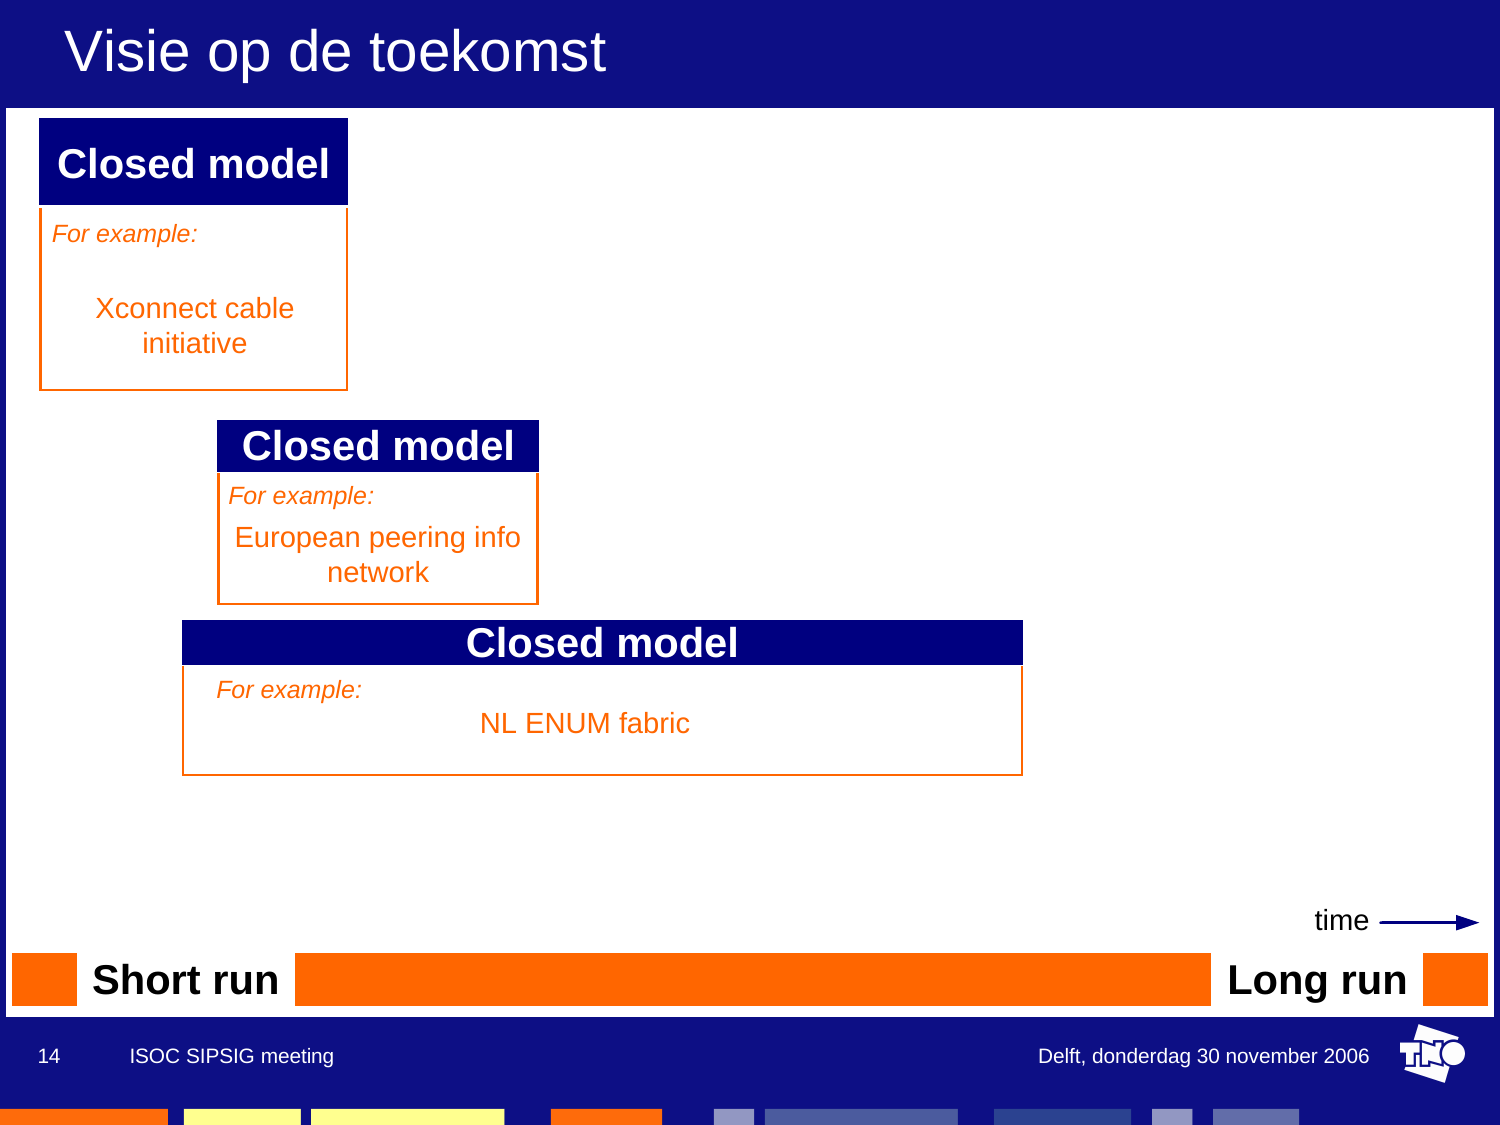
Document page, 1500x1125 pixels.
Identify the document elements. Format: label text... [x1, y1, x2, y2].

title Visie op de toekomst [64, 19, 1305, 102]
picture [1400, 1024, 1465, 1083]
picture [0, 105, 1500, 1020]
